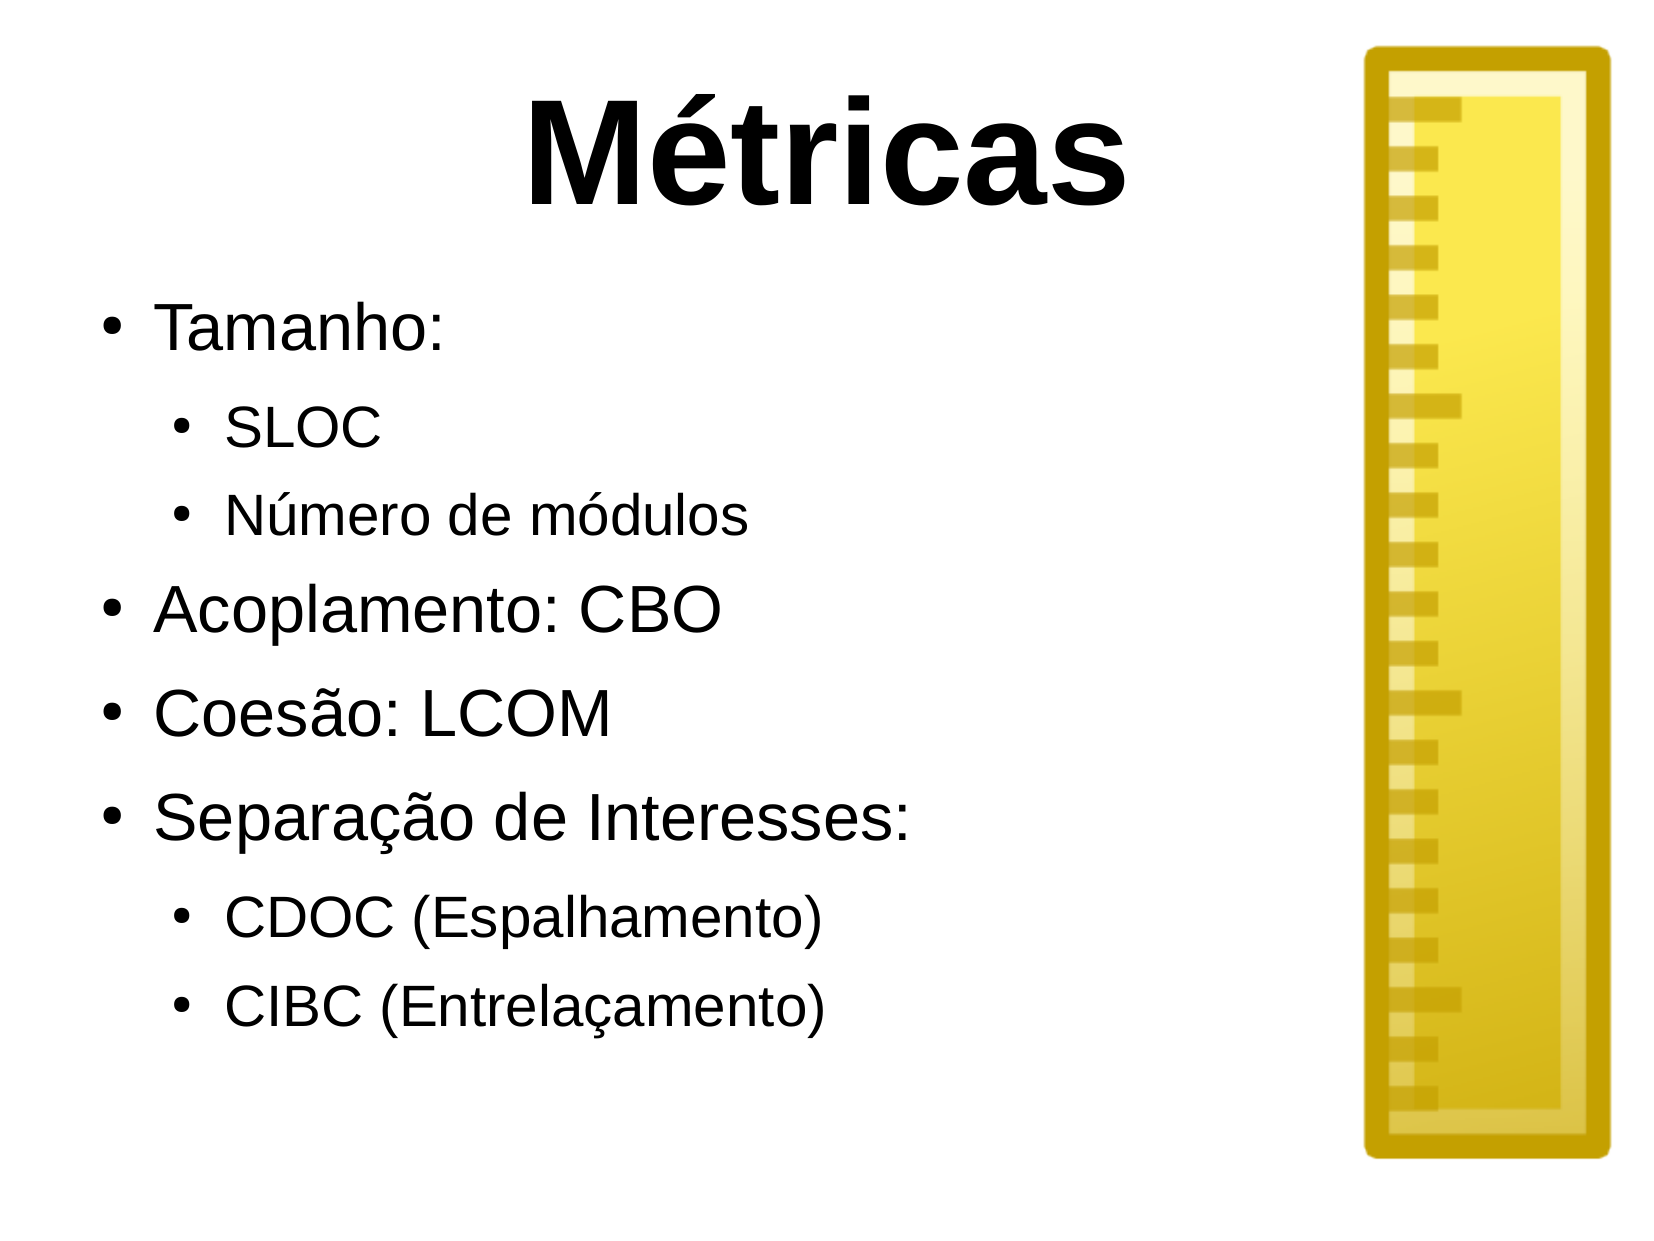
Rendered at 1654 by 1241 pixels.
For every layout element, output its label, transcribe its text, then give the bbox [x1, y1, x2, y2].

title Métricas [82, 56, 1340, 250]
list Tamanho: SLOC Número de módulos Acoplamento: CBO Coesão: LCOM Separação de Interesses: CDOC (Espalhamento) CIBC (Entrelaçamento) [82, 290, 1340, 1109]
picture [1340, 22, 1636, 1209]
